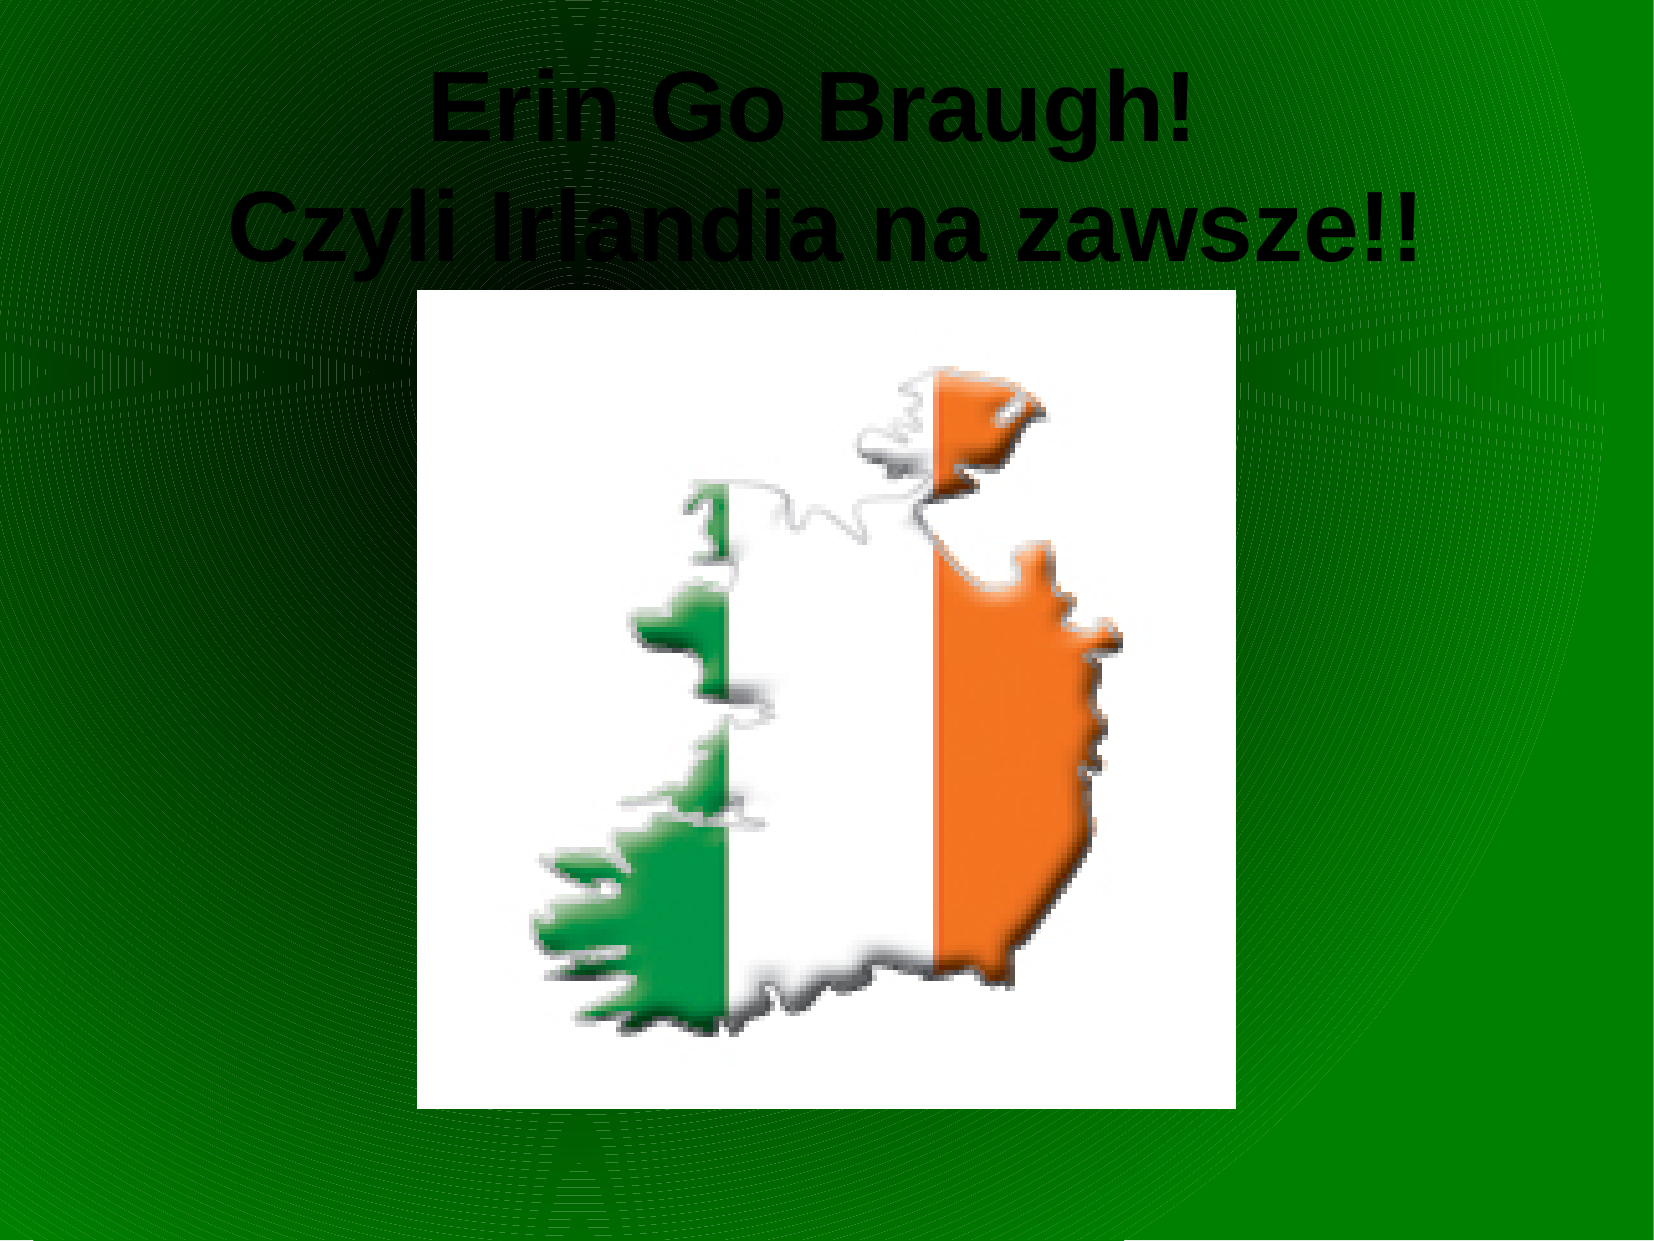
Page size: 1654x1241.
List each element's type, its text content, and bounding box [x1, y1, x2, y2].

title Erin Go Braugh! Czyli Irlandia na zawsze!! [82, 41, 1571, 265]
picture [417, 290, 1236, 1109]
